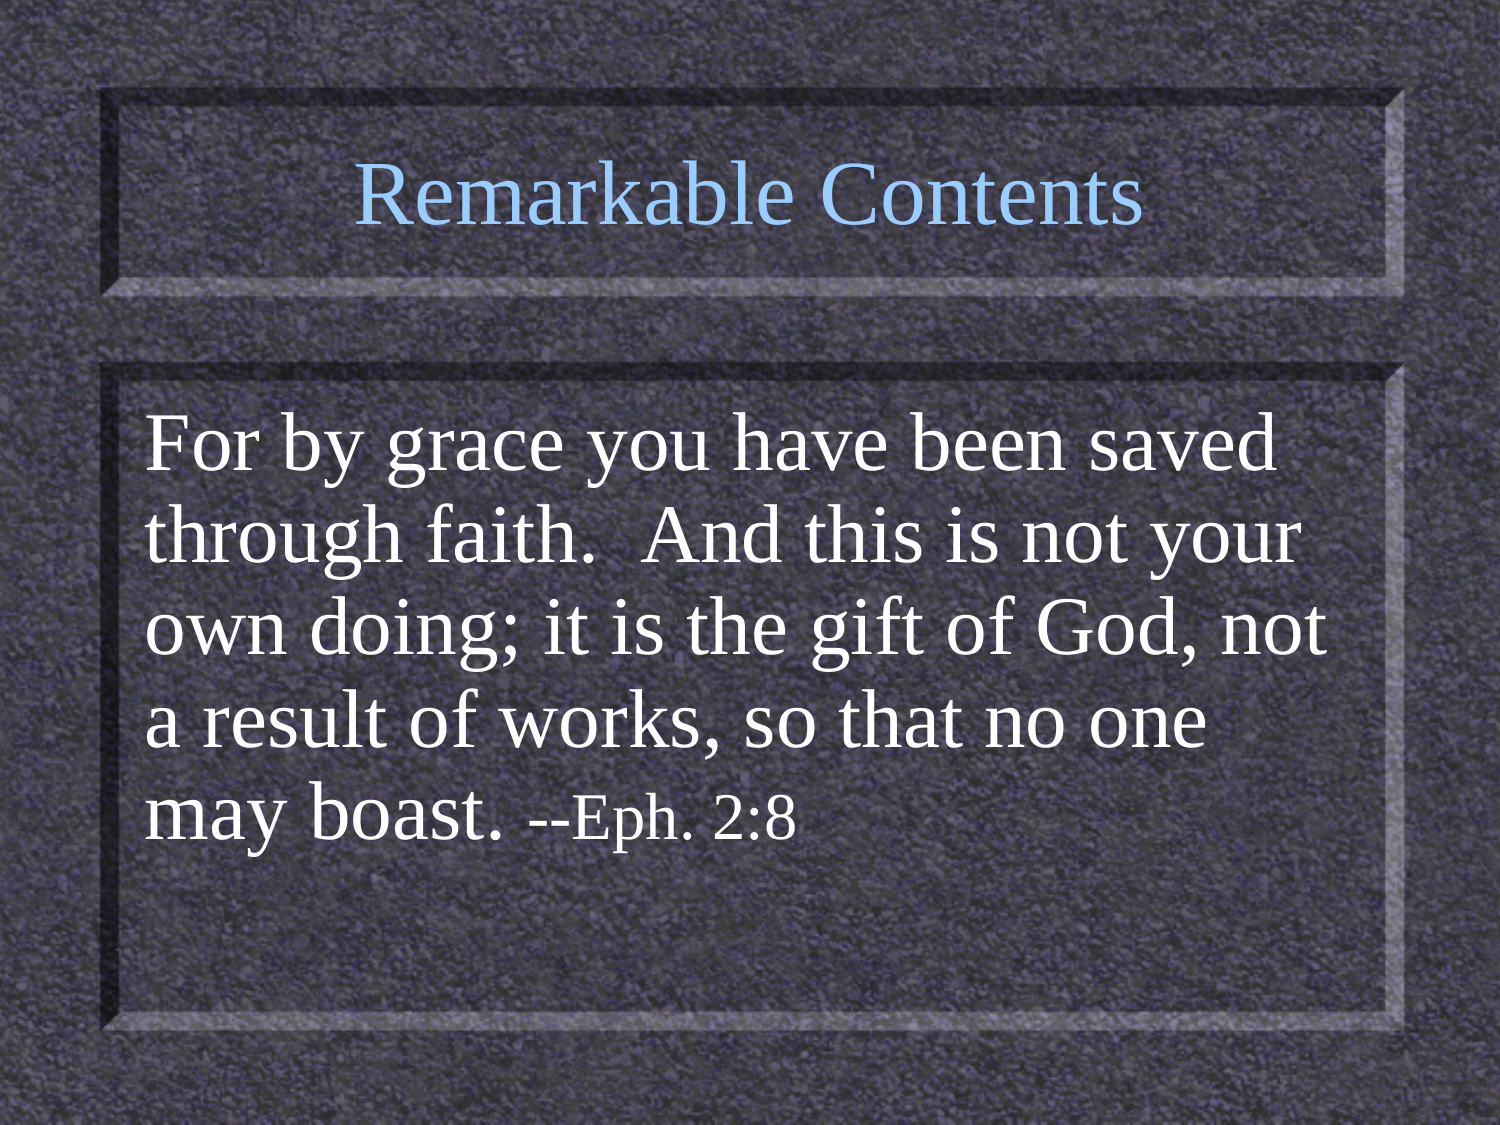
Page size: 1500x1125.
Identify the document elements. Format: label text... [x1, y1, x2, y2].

text_box For by grace you have been saved through faith. And this is not your own doing; it is the gift of God, not a result of works, so that no one may boast. --Eph. 2:8 [130, 388, 1388, 865]
picture [0, 0, 1500, 1125]
title Remarkable Contents [150, 76, 1351, 312]
